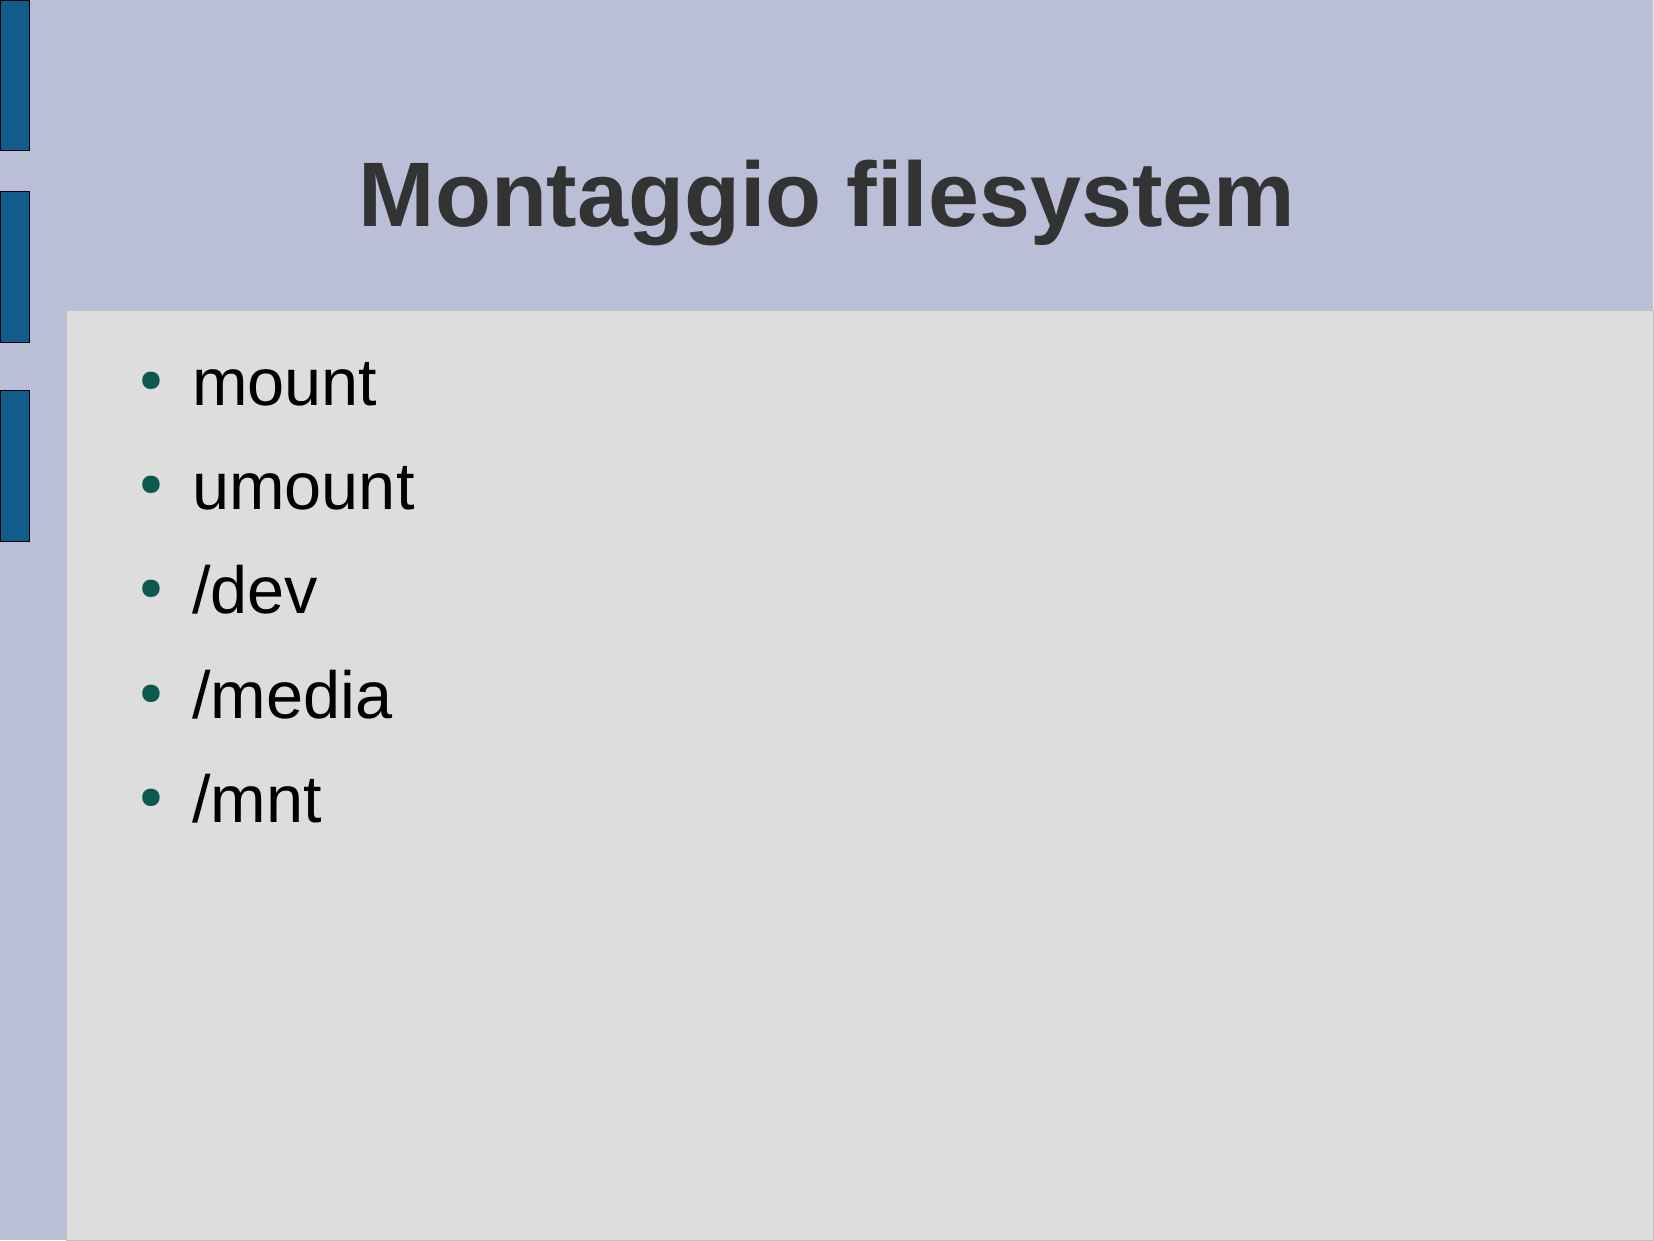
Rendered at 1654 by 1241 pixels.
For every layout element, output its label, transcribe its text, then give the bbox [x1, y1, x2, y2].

title Montaggio filesystem [121, 91, 1534, 299]
list mount umount /dev /media /mnt [121, 344, 1534, 1164]
